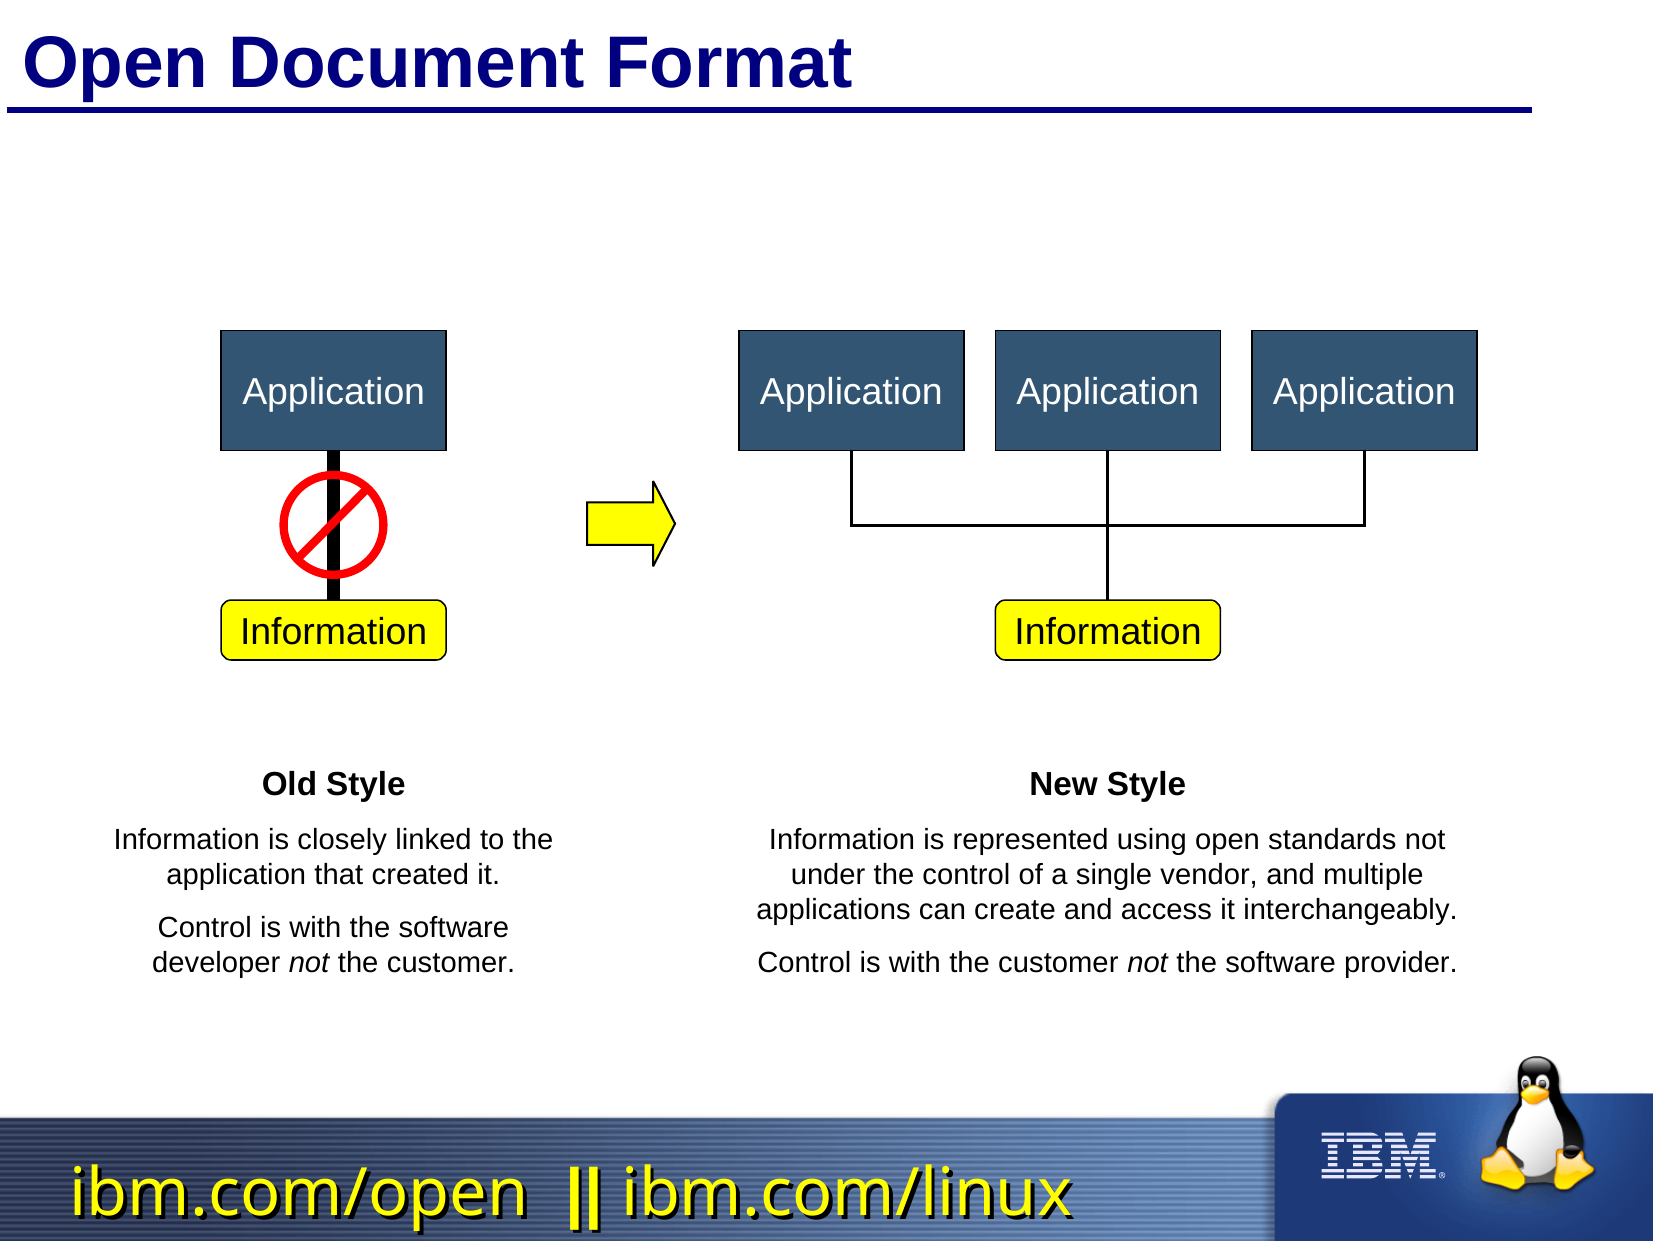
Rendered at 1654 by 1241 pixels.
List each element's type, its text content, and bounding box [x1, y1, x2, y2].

text_box Information [221, 600, 447, 661]
text_box Old Style Information is closely linked to the application that created it. Control is with the software developer not the customer. [89, 755, 579, 987]
text_box Application [221, 330, 447, 451]
text_box Application [1251, 330, 1477, 451]
text_box Application [738, 330, 964, 451]
text_box New Style Information is represented using open standards not under the control of a single vendor, and multiple applications can create and access it interchangeably. Control is with the customer not the software provider. [738, 755, 1477, 987]
picture [0, 1055, 1653, 1241]
text_box Information [995, 600, 1221, 661]
text_box Application [995, 330, 1221, 451]
text_box Open Document Format [22, 15, 1432, 128]
text_box [587, 481, 676, 567]
